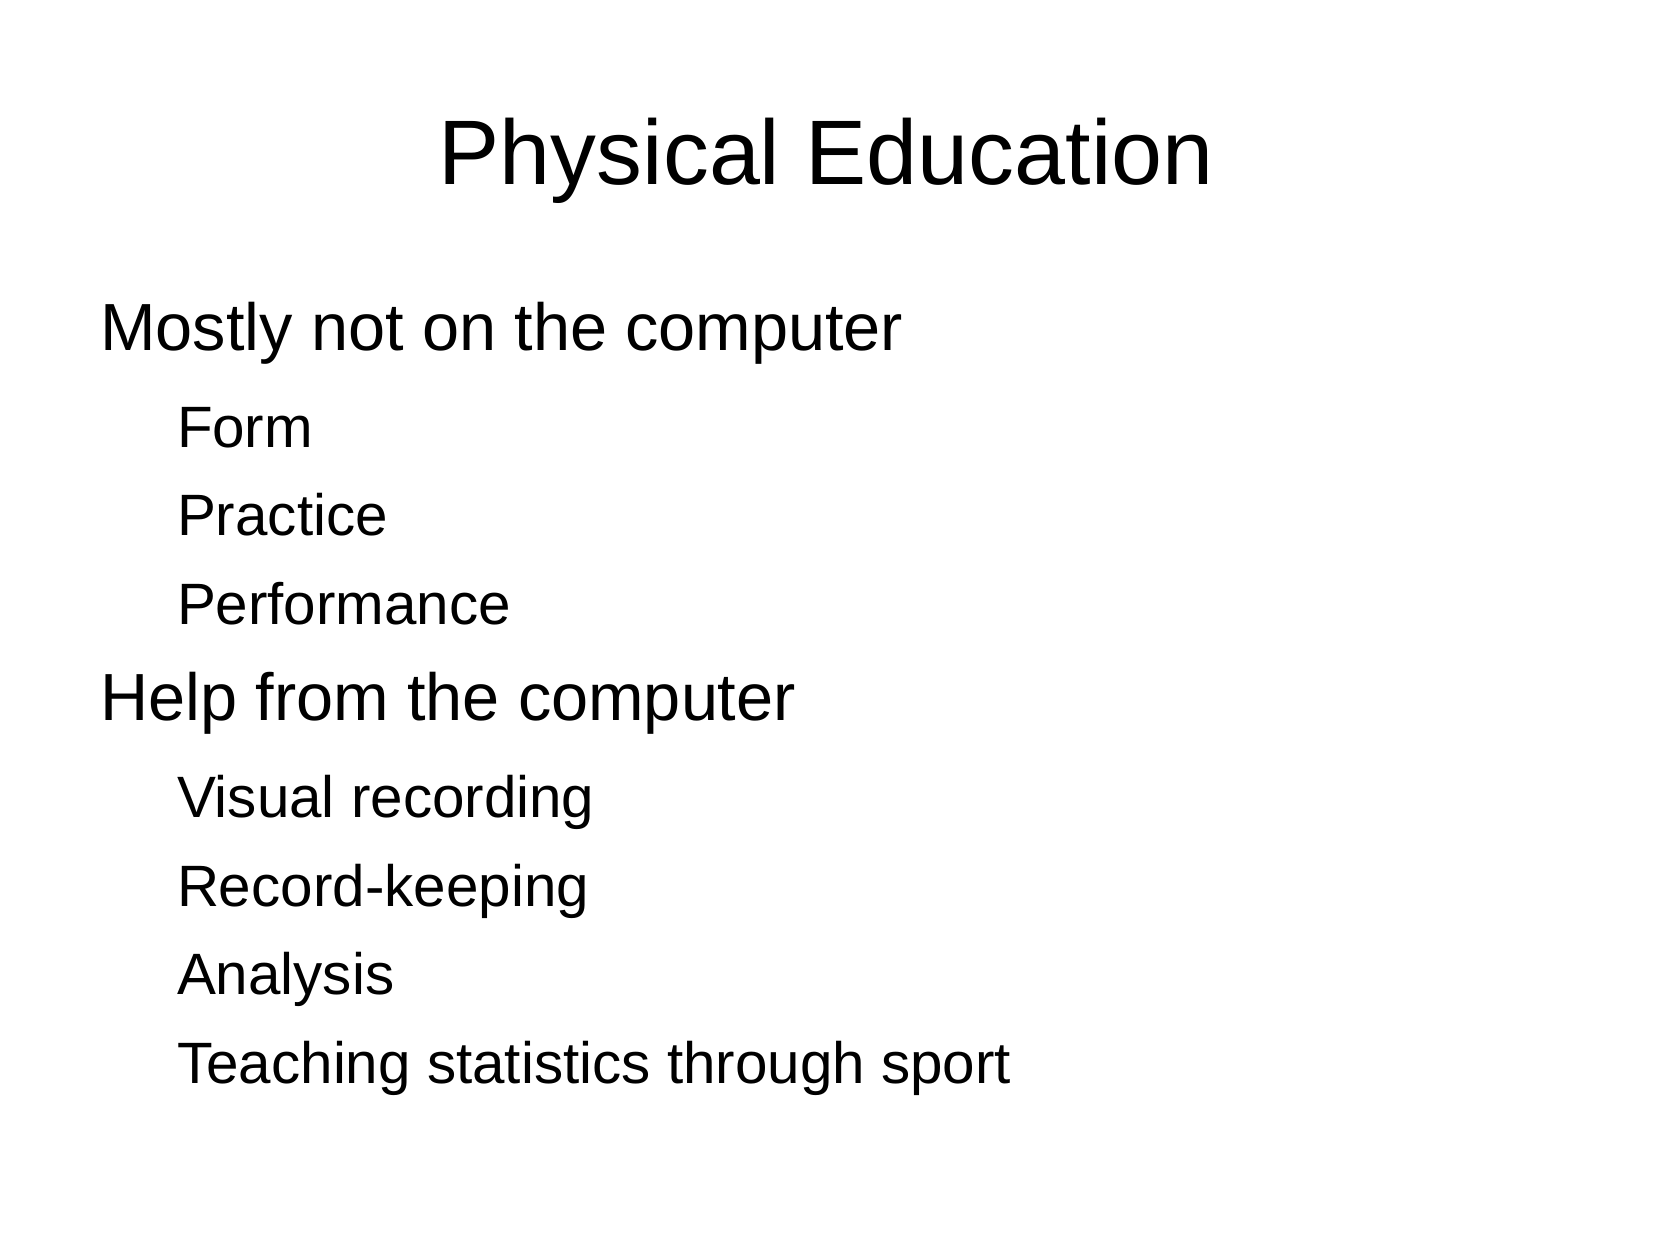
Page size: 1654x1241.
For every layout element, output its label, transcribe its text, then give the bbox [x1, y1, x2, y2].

title Physical Education [82, 56, 1571, 250]
list Mostly not on the computer Form Practice Performance Help from the computer Visual recording Record-keeping Analysis Teaching statistics through sport [82, 290, 1571, 1096]
